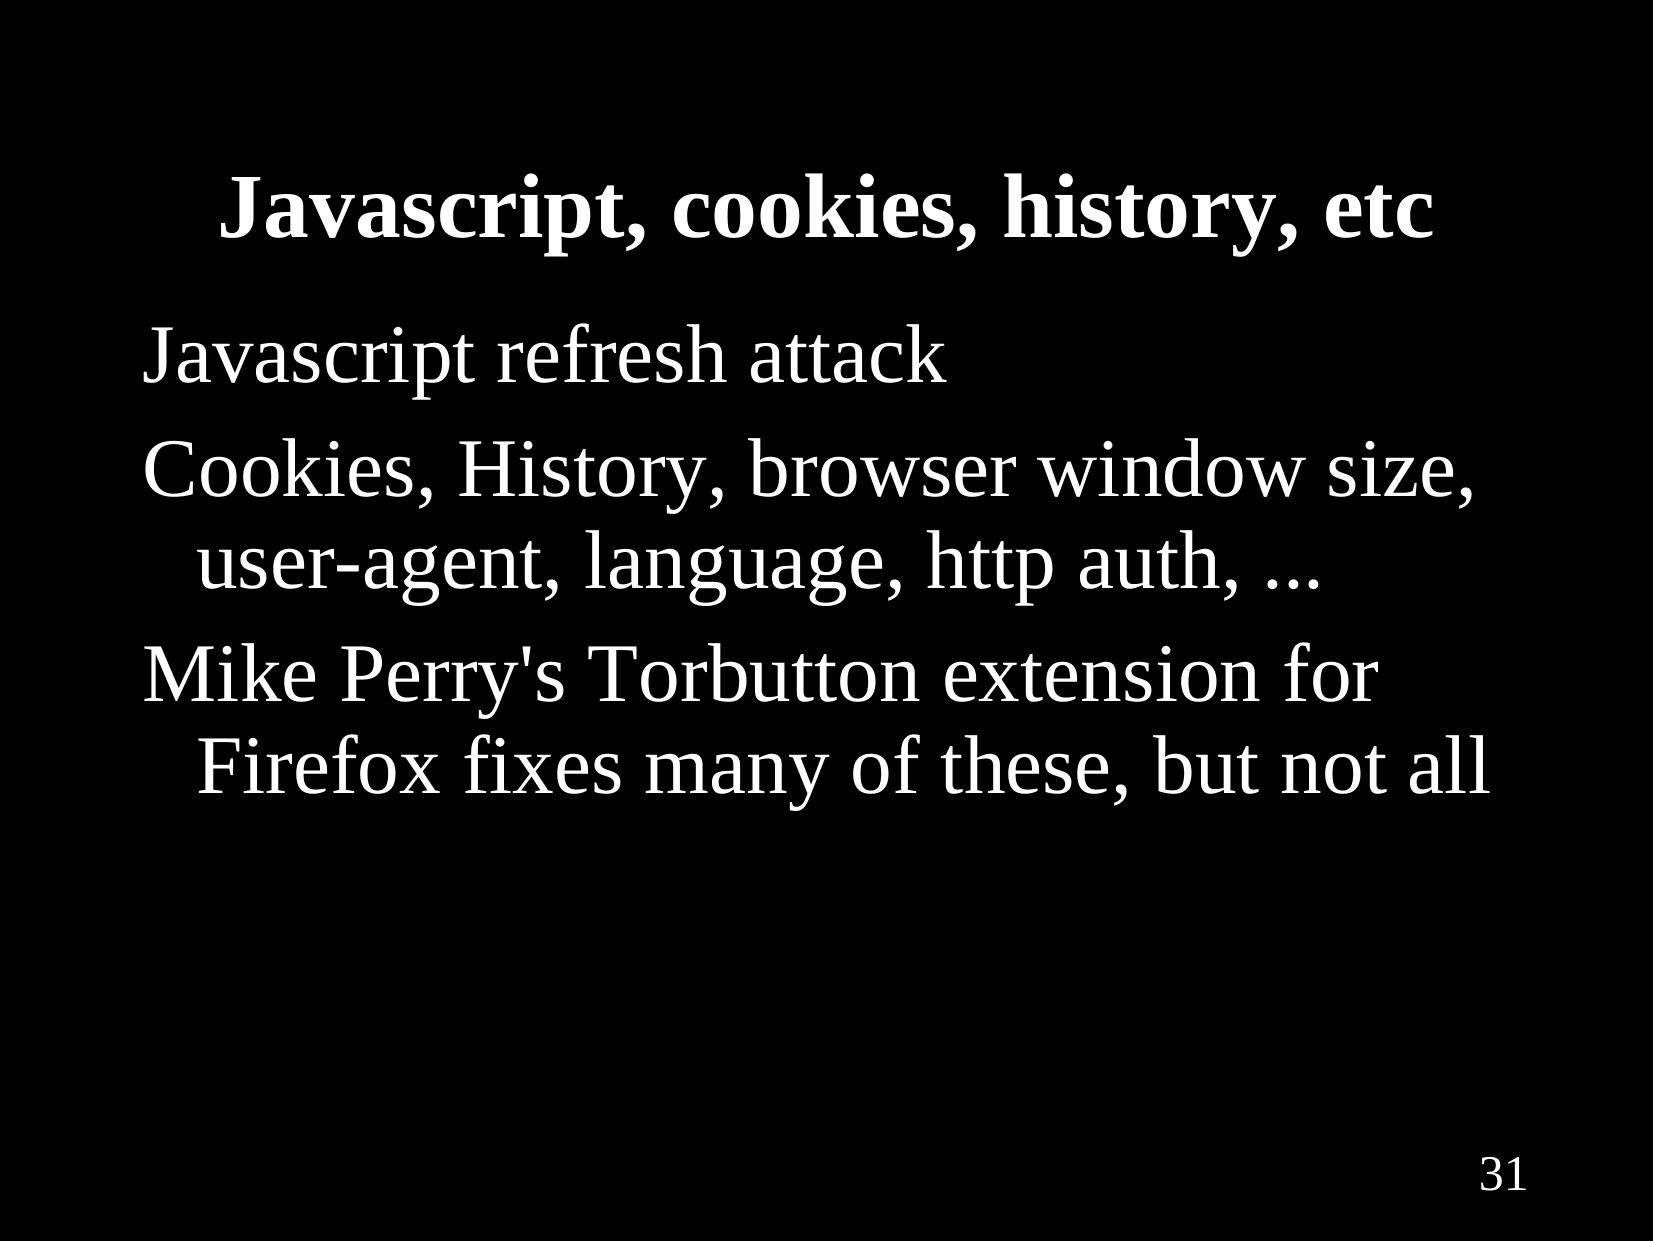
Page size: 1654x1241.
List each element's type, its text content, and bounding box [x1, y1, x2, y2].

title Javascript, cookies, history, etc [121, 103, 1534, 311]
list Javascript refresh attack Cookies, History, browser window size, user-agent, language, http auth, ... Mike Perry's Torbutton extension for Firefox fixes many of these, but not all [125, 308, 1537, 1090]
